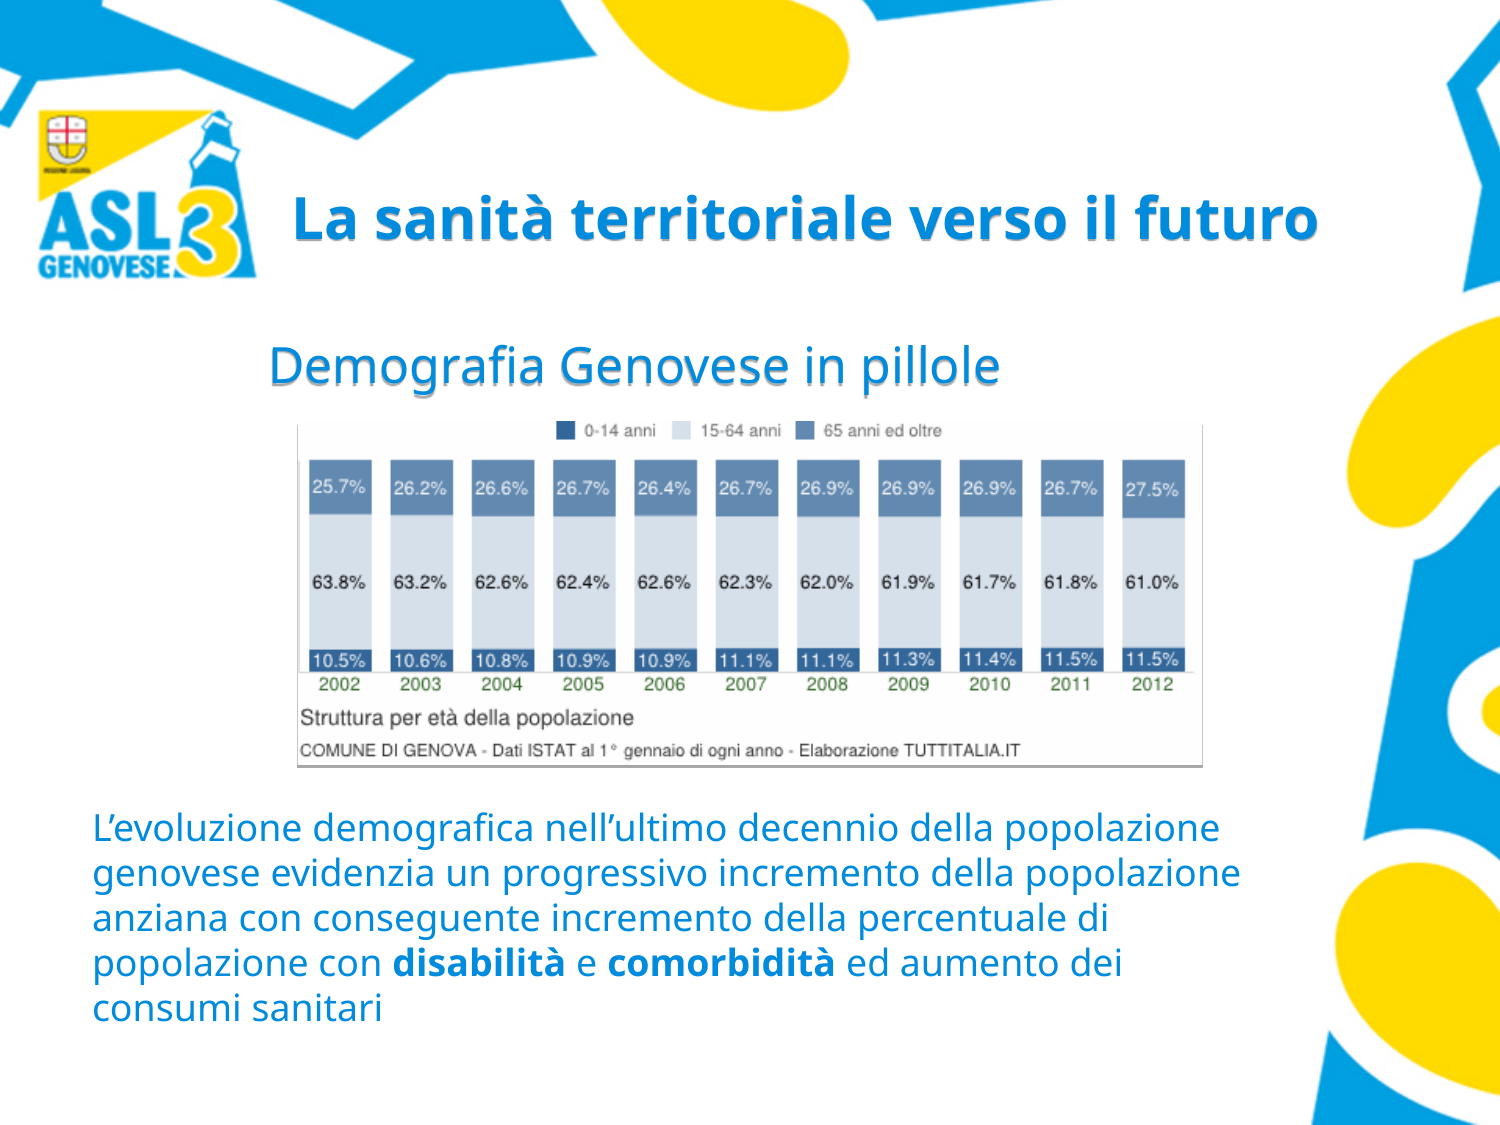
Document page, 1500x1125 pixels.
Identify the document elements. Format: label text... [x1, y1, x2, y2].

picture [297, 421, 1203, 765]
text_box L’evoluzione demografica nell’ultimo decennio della popolazione genovese evidenzia un progressivo incremento della popolazione anziana con conseguente incremento della percentuale di popolazione con disabilità e comorbidità ed aumento dei consumi sanitari [77, 796, 1291, 1038]
subtitle Demografia Genovese in pillole [39, 326, 1312, 1056]
title La sanità territoriale verso il futuro [276, 162, 1452, 270]
